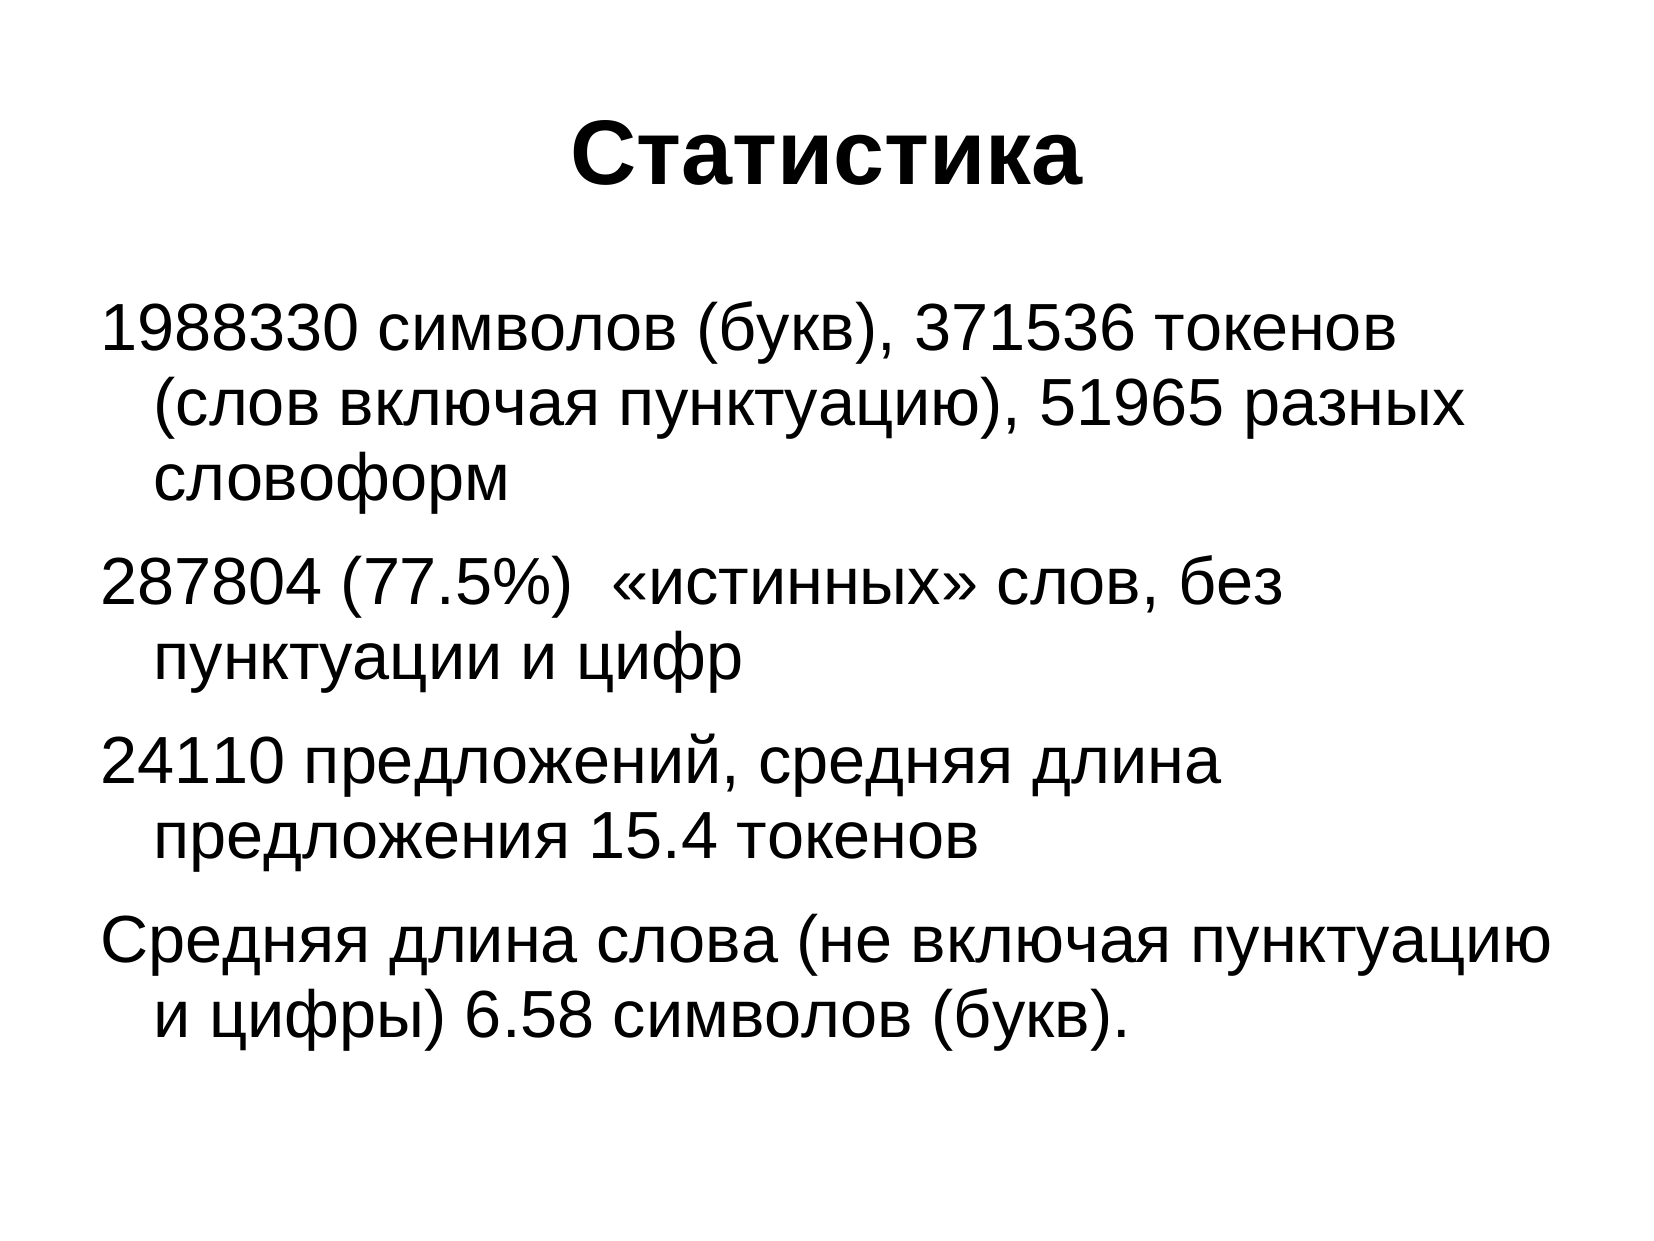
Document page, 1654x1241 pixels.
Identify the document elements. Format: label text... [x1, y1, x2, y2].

title Статистика [82, 49, 1571, 257]
list 1988330 символов (букв), 371536 токенов (слов включая пунктуацию), 51965 разных словоформ 287804 (77.5%) «истинных» слов, без пунктуации и цифр 24110 предложений, средняя длина предложения 15.4 токенов Средняя длина слова (не включая пунктуацию и цифры) 6.58 символов (букв). [82, 290, 1571, 1109]
